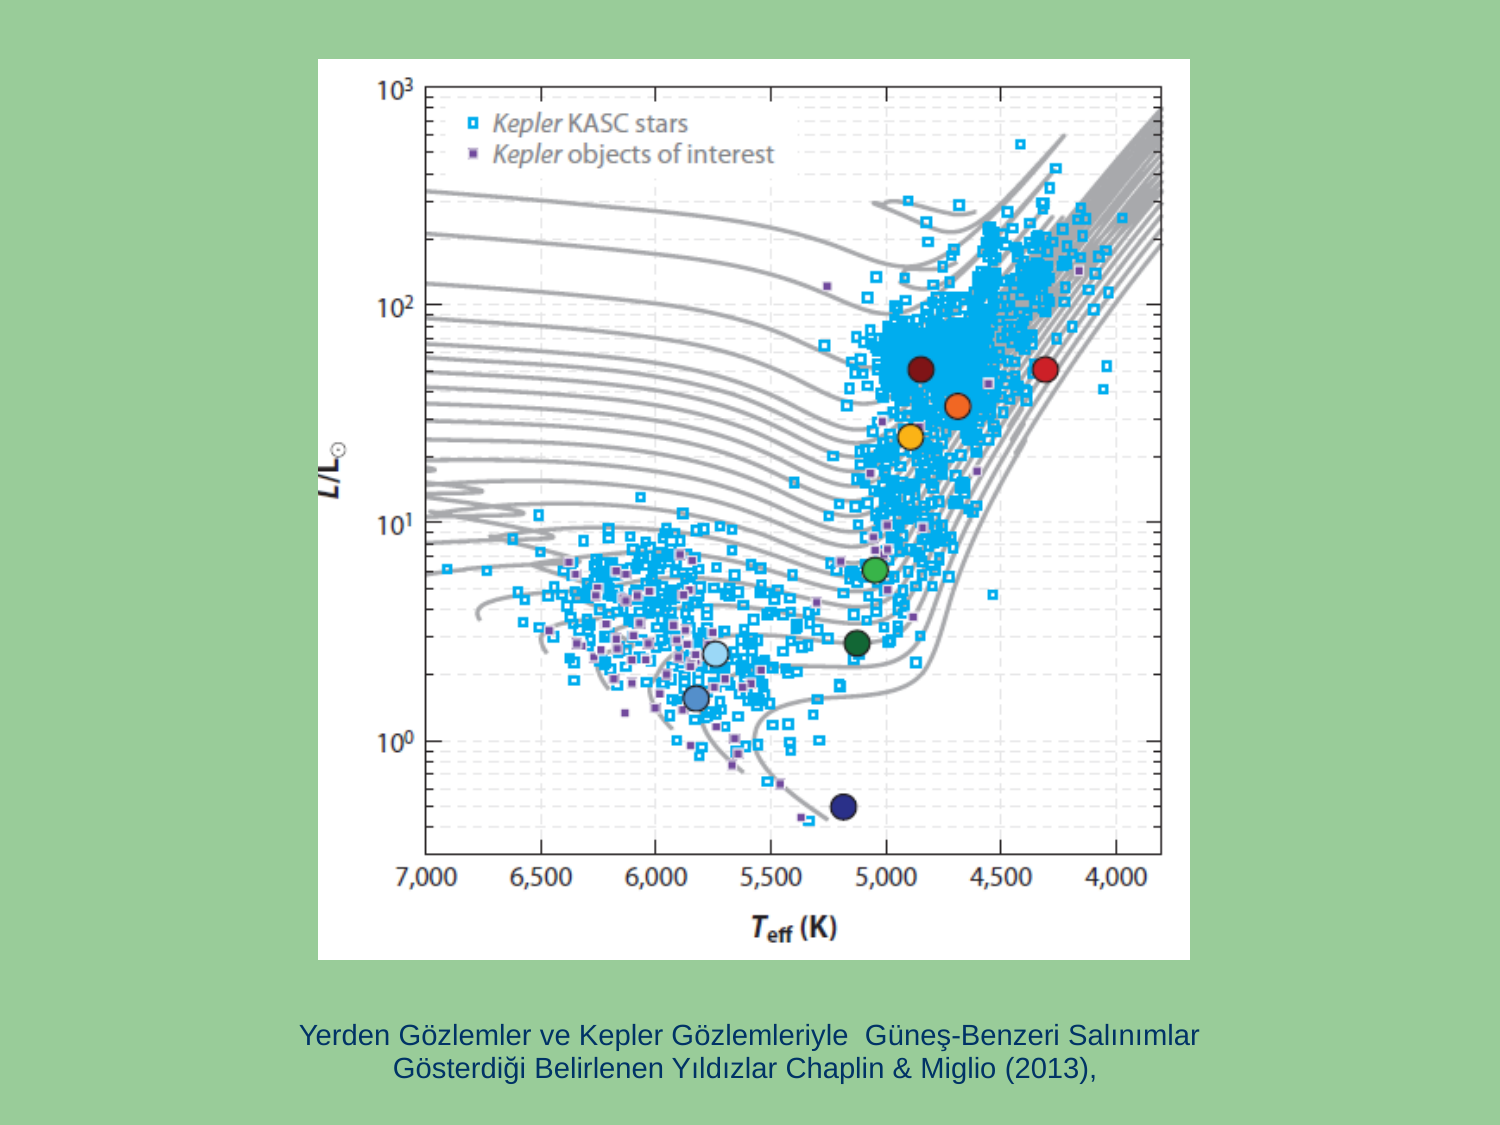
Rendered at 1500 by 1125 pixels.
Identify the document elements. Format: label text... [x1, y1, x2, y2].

picture [318, 59, 1190, 961]
text_box Yerden Gözlemler ve Kepler Gözlemleriyle Güneş-Benzeri Salınımlar Gösterdiği Belirlenen Yıldızlar Chaplin & Miglio (2013), [255, 1011, 1246, 1092]
